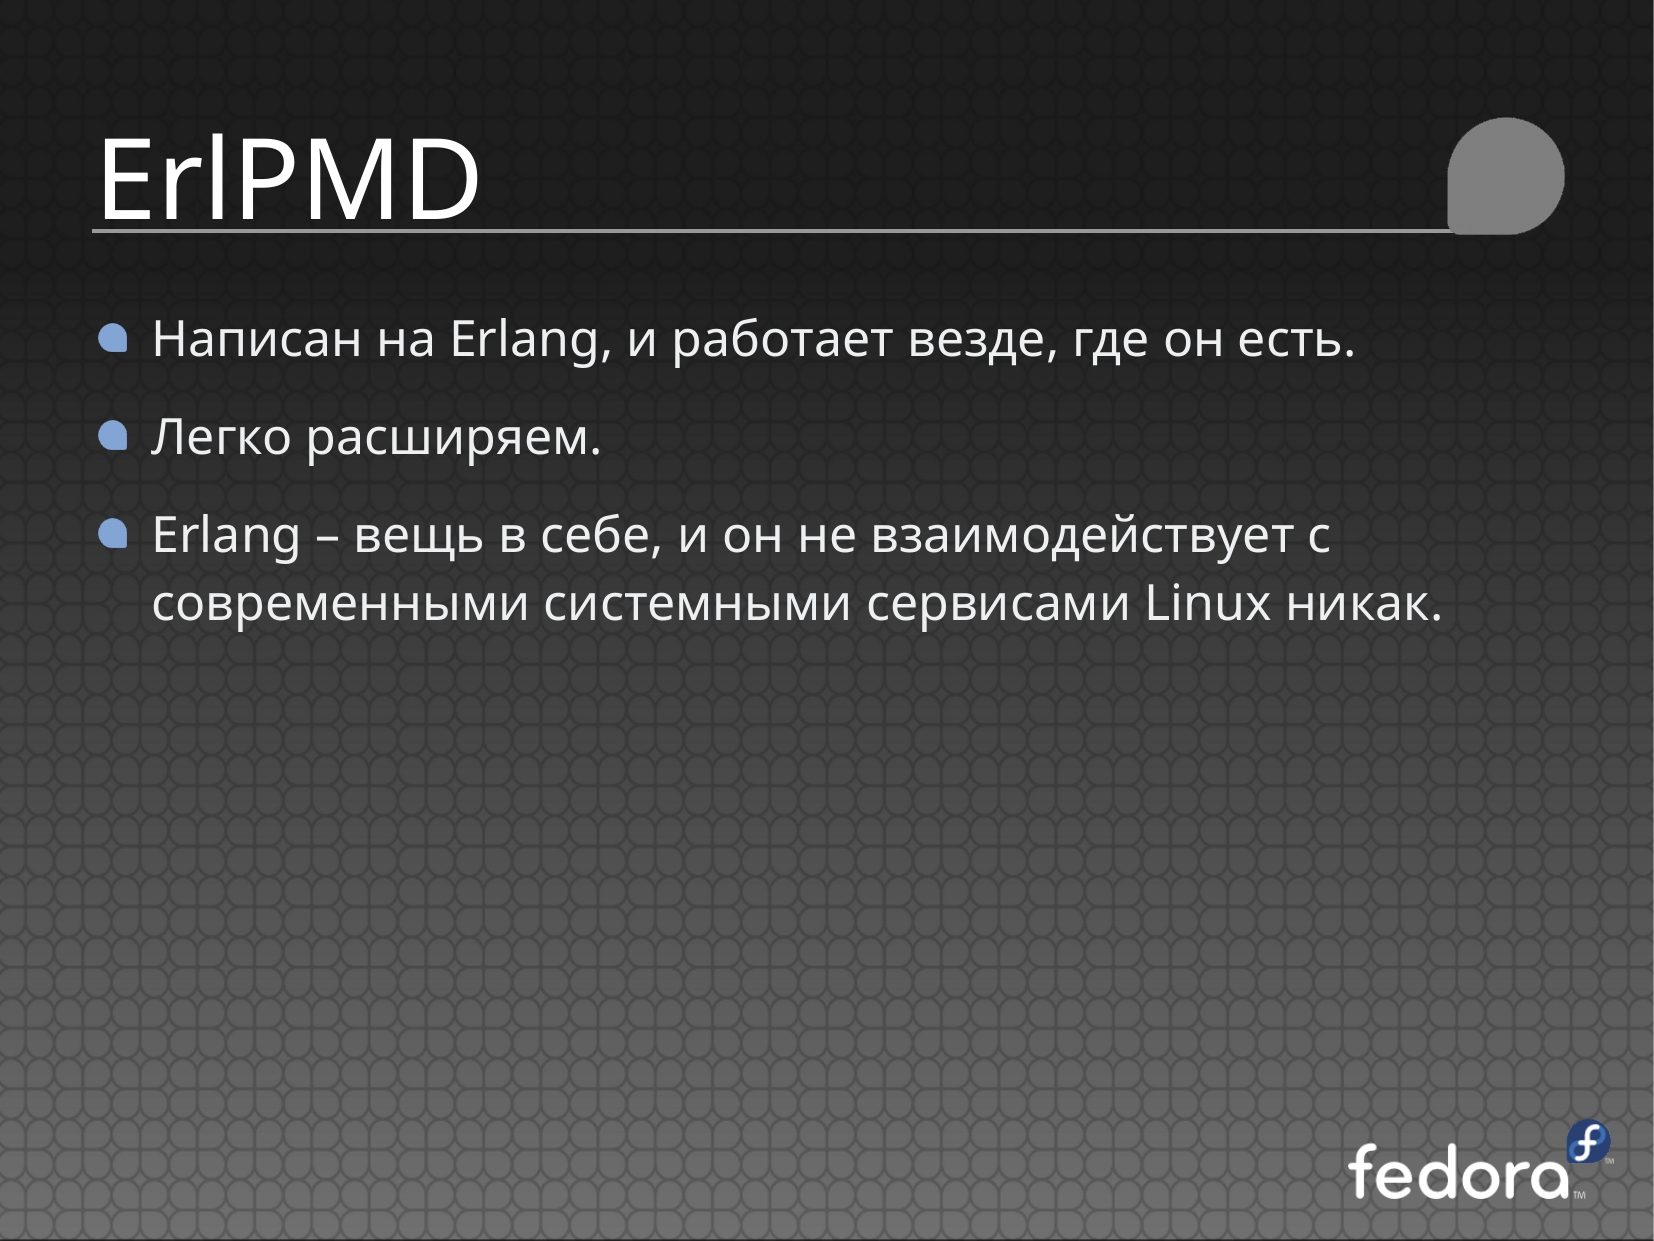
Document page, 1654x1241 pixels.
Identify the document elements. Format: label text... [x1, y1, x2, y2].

picture [0, 0, 1654, 1241]
list Написан на Erlang, и работает везде, где он есть. Легко расширяем. Erlang – вещь в себе, и он не взаимодействует с современными системными сервисами Linux никак. [80, 303, 1569, 1107]
title ErlPMD [94, 100, 1426, 251]
